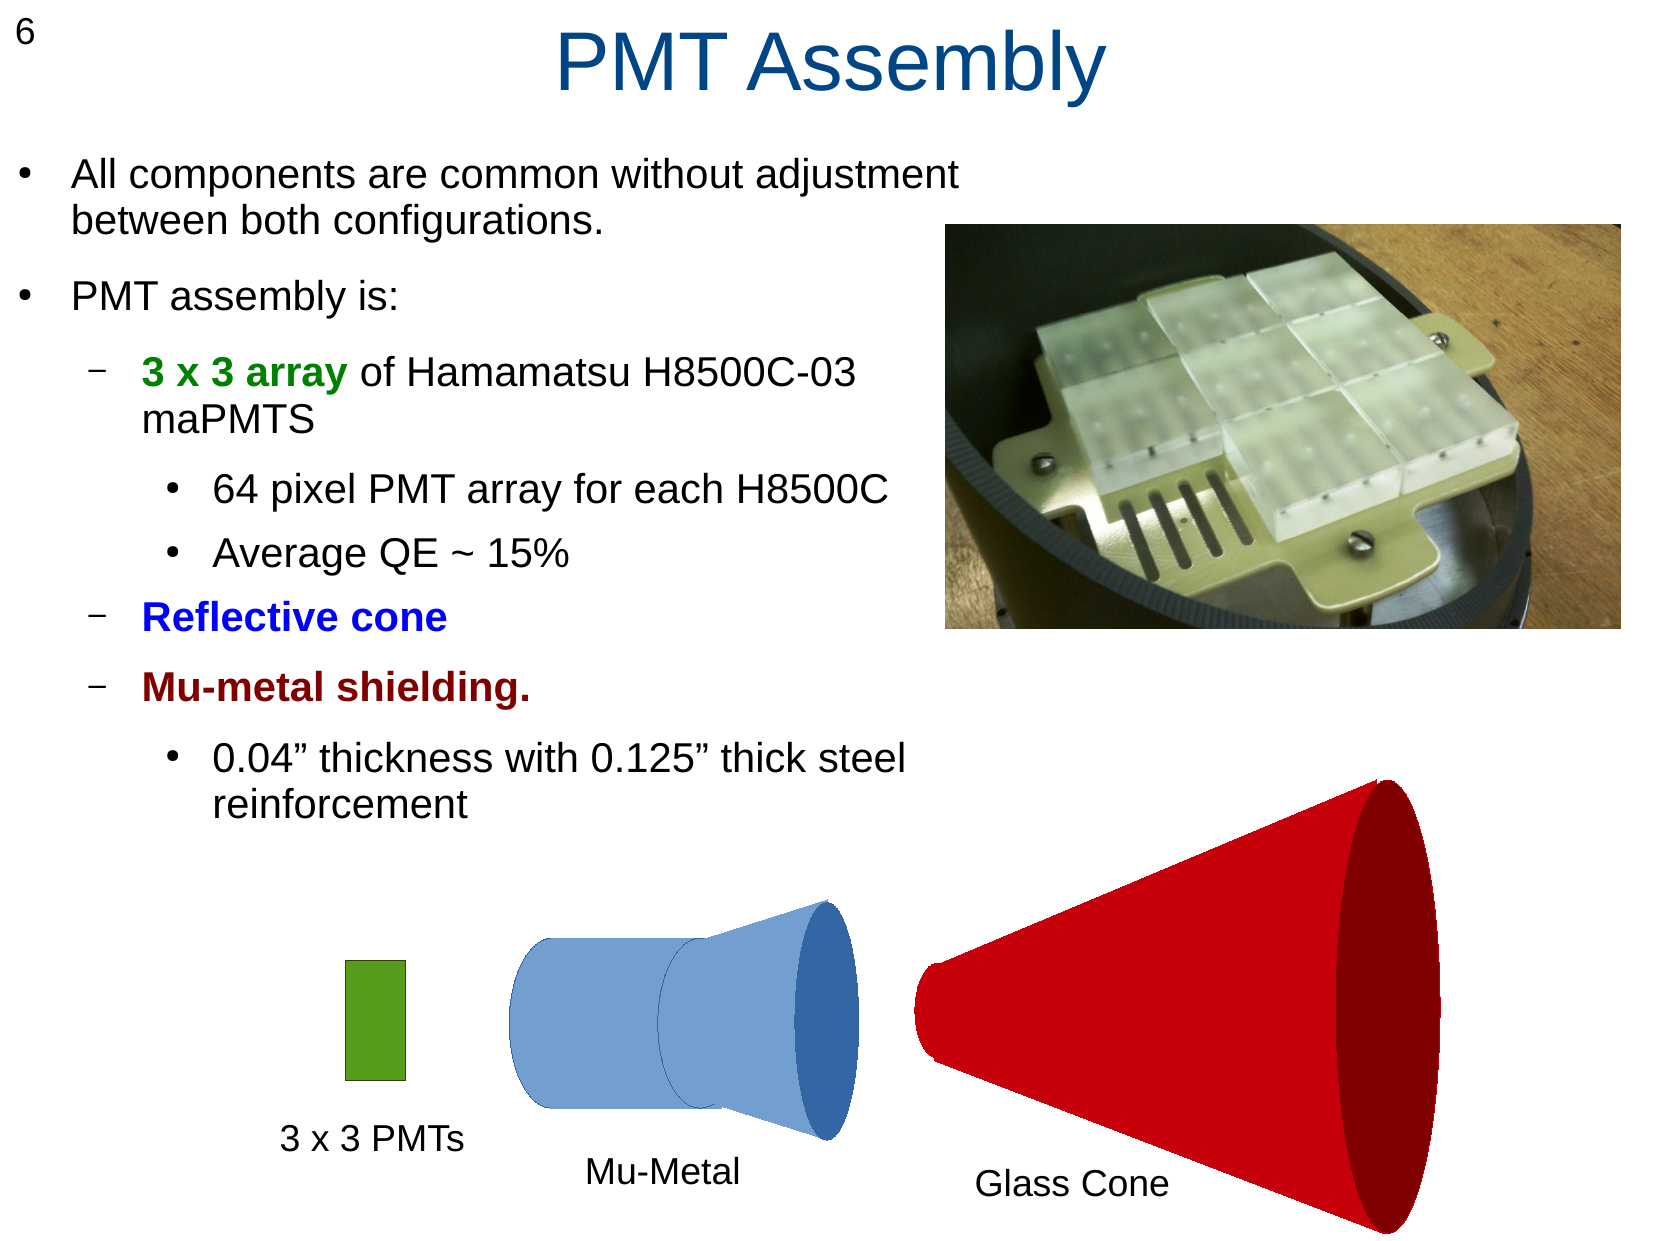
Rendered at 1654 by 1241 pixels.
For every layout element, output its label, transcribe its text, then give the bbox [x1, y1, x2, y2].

list All components are common without adjustment between both configurations. PMT assembly is: 3 x 3 array of Hamamatsu H8500C-03 maPMTS 64 pixel PMT array for each H8500C Average QE ~ 15% Reflective cone Mu-metal shielding. 0.04” thickness with 0.125” thick steel reinforcement [0, 150, 961, 871]
title PMT Assembly [86, 0, 1576, 166]
text_box [509, 899, 859, 1141]
text_box Glass Cone [959, 1155, 1186, 1212]
text_box Mu-Metal [570, 1143, 756, 1201]
text_box 3 x 3 PMTs [264, 1110, 481, 1167]
text_box 6 [0, 3, 51, 61]
text_box [914, 779, 1441, 1234]
text_box [345, 960, 406, 1081]
picture [945, 224, 1621, 629]
